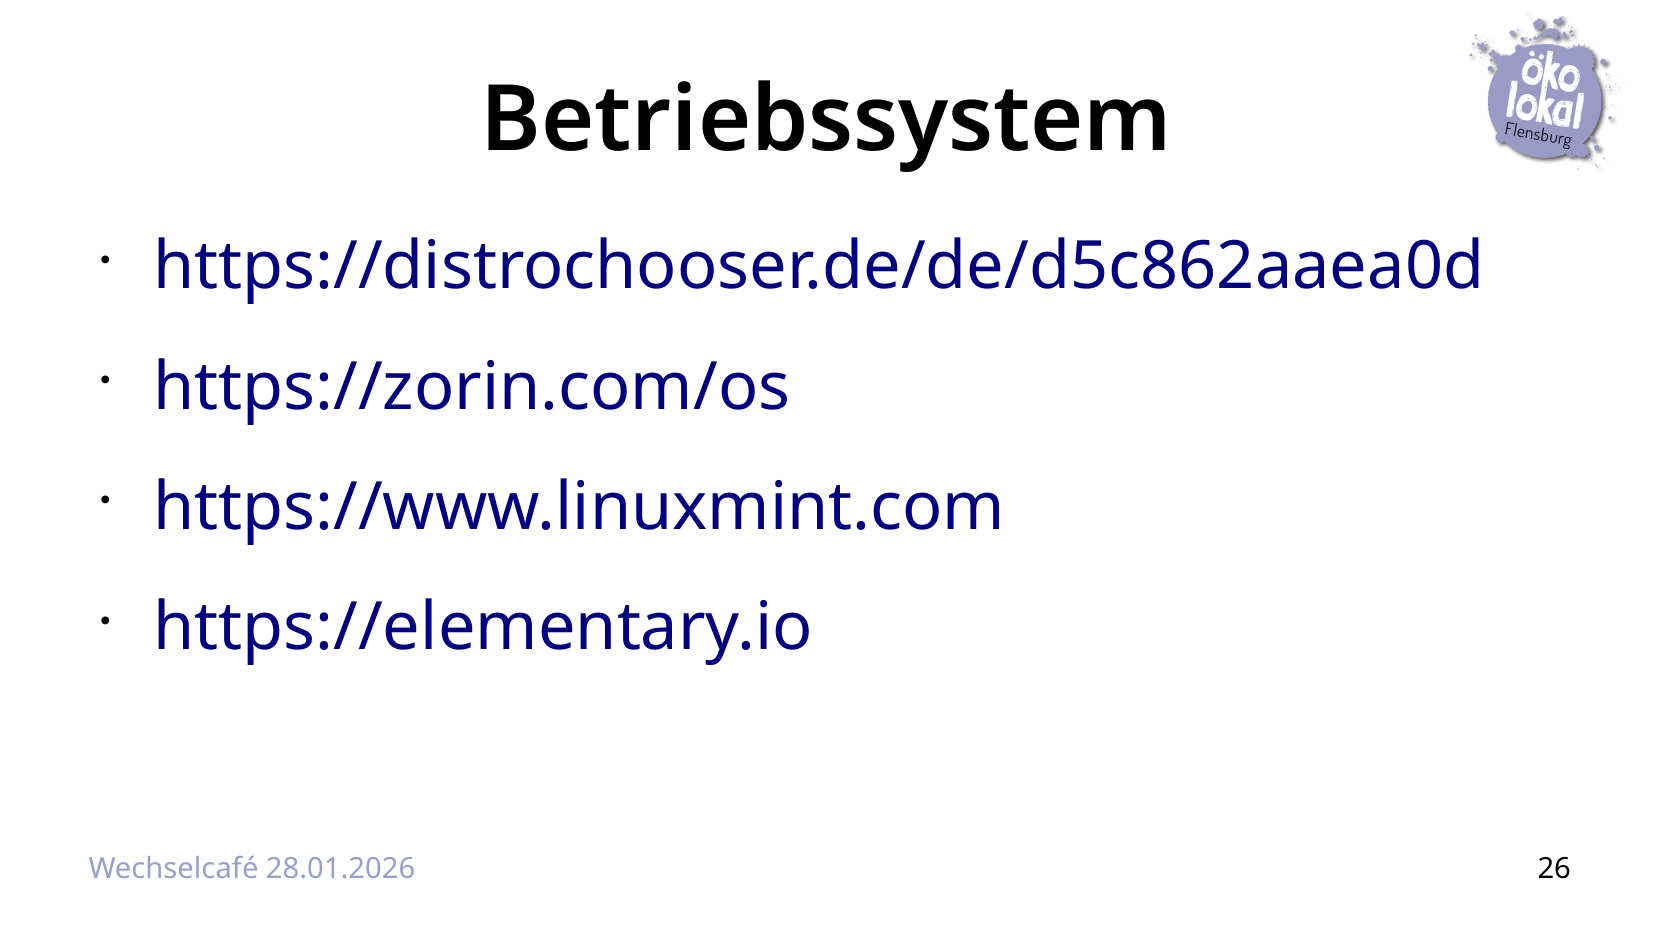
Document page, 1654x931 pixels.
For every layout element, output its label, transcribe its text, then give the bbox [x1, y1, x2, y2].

list https://distrochooser.de/de/d5c862aaea0d https://zorin.com/os https://www.linuxmint.com https://elementary.io [82, 217, 1571, 758]
picture [1444, 0, 1654, 178]
title Betriebssystem [82, 37, 1571, 193]
